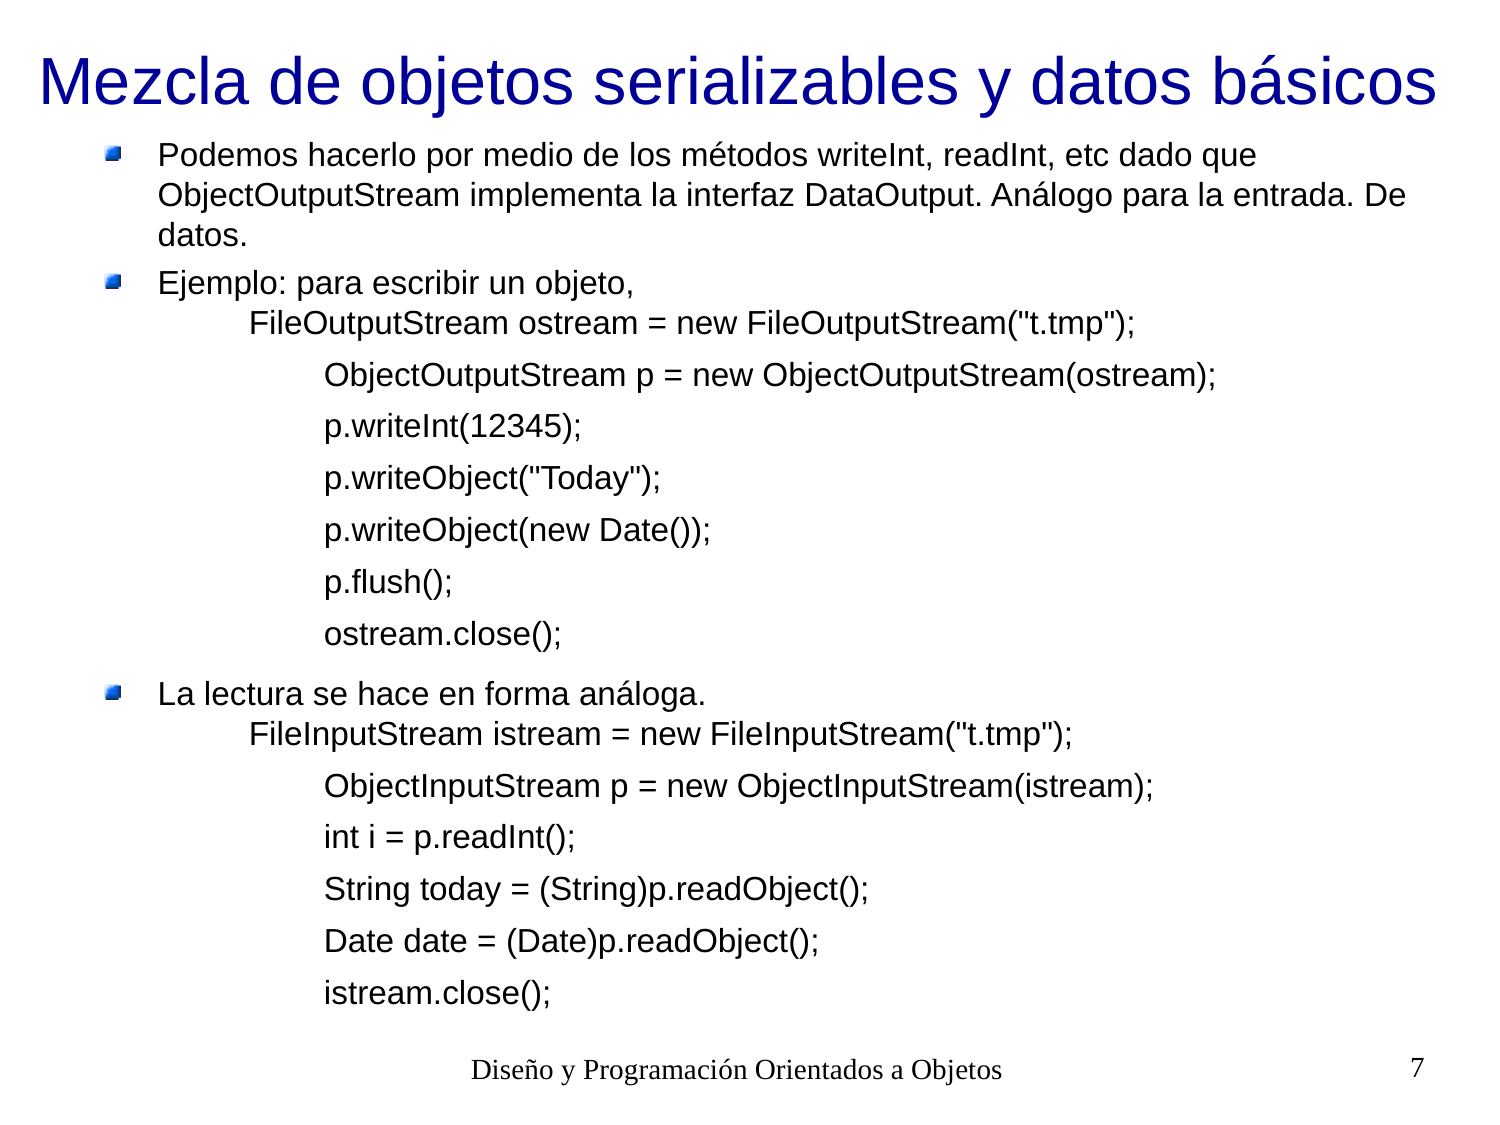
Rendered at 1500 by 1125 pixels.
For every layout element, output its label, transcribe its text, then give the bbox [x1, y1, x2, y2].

list Podemos hacerlo por medio de los métodos writeInt, readInt, etc dado que ObjectOutputStream implementa la interfaz DataOutput. Análogo para la entrada. De datos. Ejemplo: para escribir un objeto, FileOutputStream ostream = new FileOutputStream("t.tmp"); ObjectOutputStream p = new ObjectOutputStream(ostream); p.writeInt(12345); p.writeObject("Today"); p.writeObject(new Date()); p.flush(); ostream.close(); La lectura se hace en forma análoga. FileInputStream istream = new FileInputStream("t.tmp"); ObjectInputStream p = new ObjectInputStream(istream); int i = p.readInt(); String today = (String)p.readObject(); Date date = (Date)p.readObject(); istream.close(); [72, 125, 1492, 1040]
title Mezcla de objetos serializables y datos básicos [0, 4, 1500, 126]
